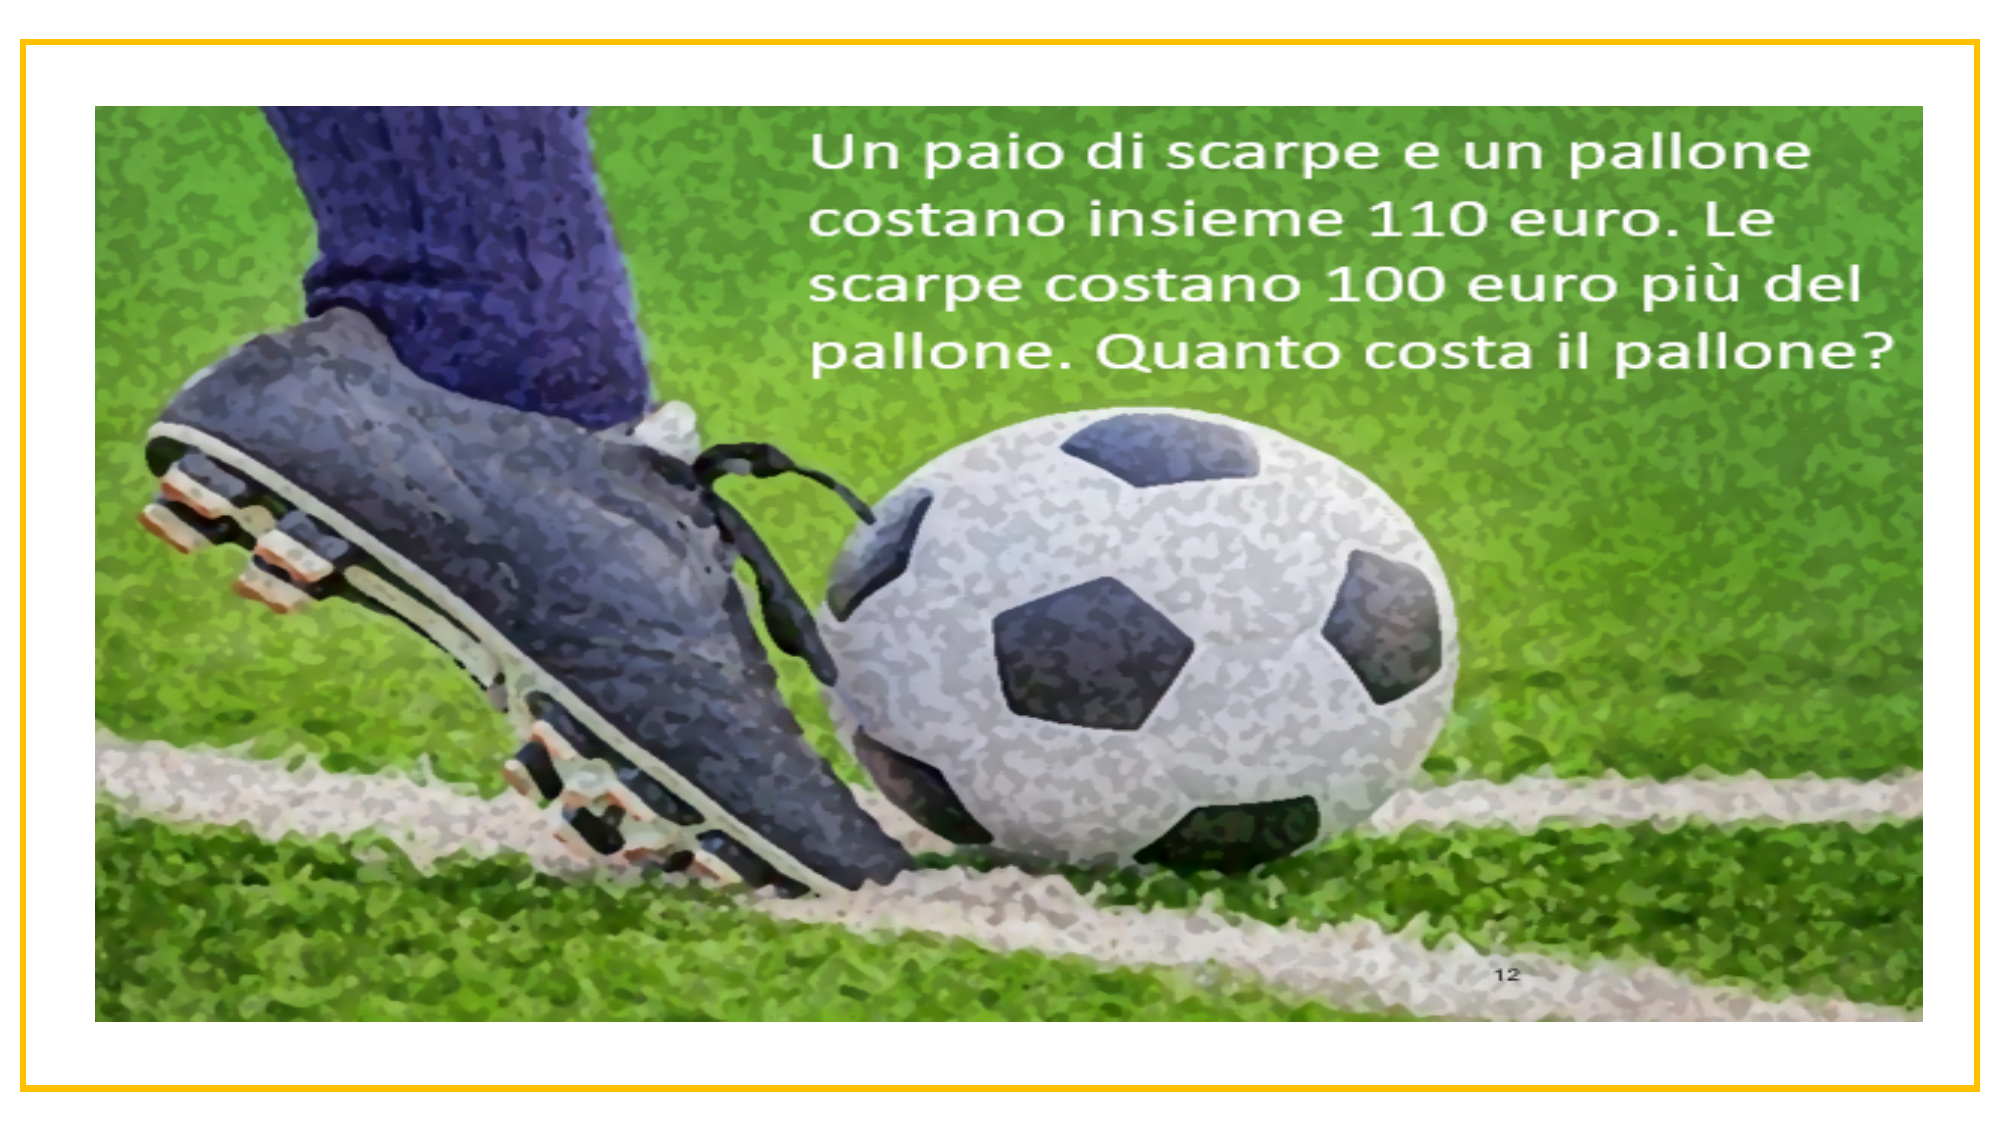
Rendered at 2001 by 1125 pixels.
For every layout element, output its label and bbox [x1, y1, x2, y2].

picture [95, 106, 1923, 1022]
text_box [22, 42, 1978, 1089]
